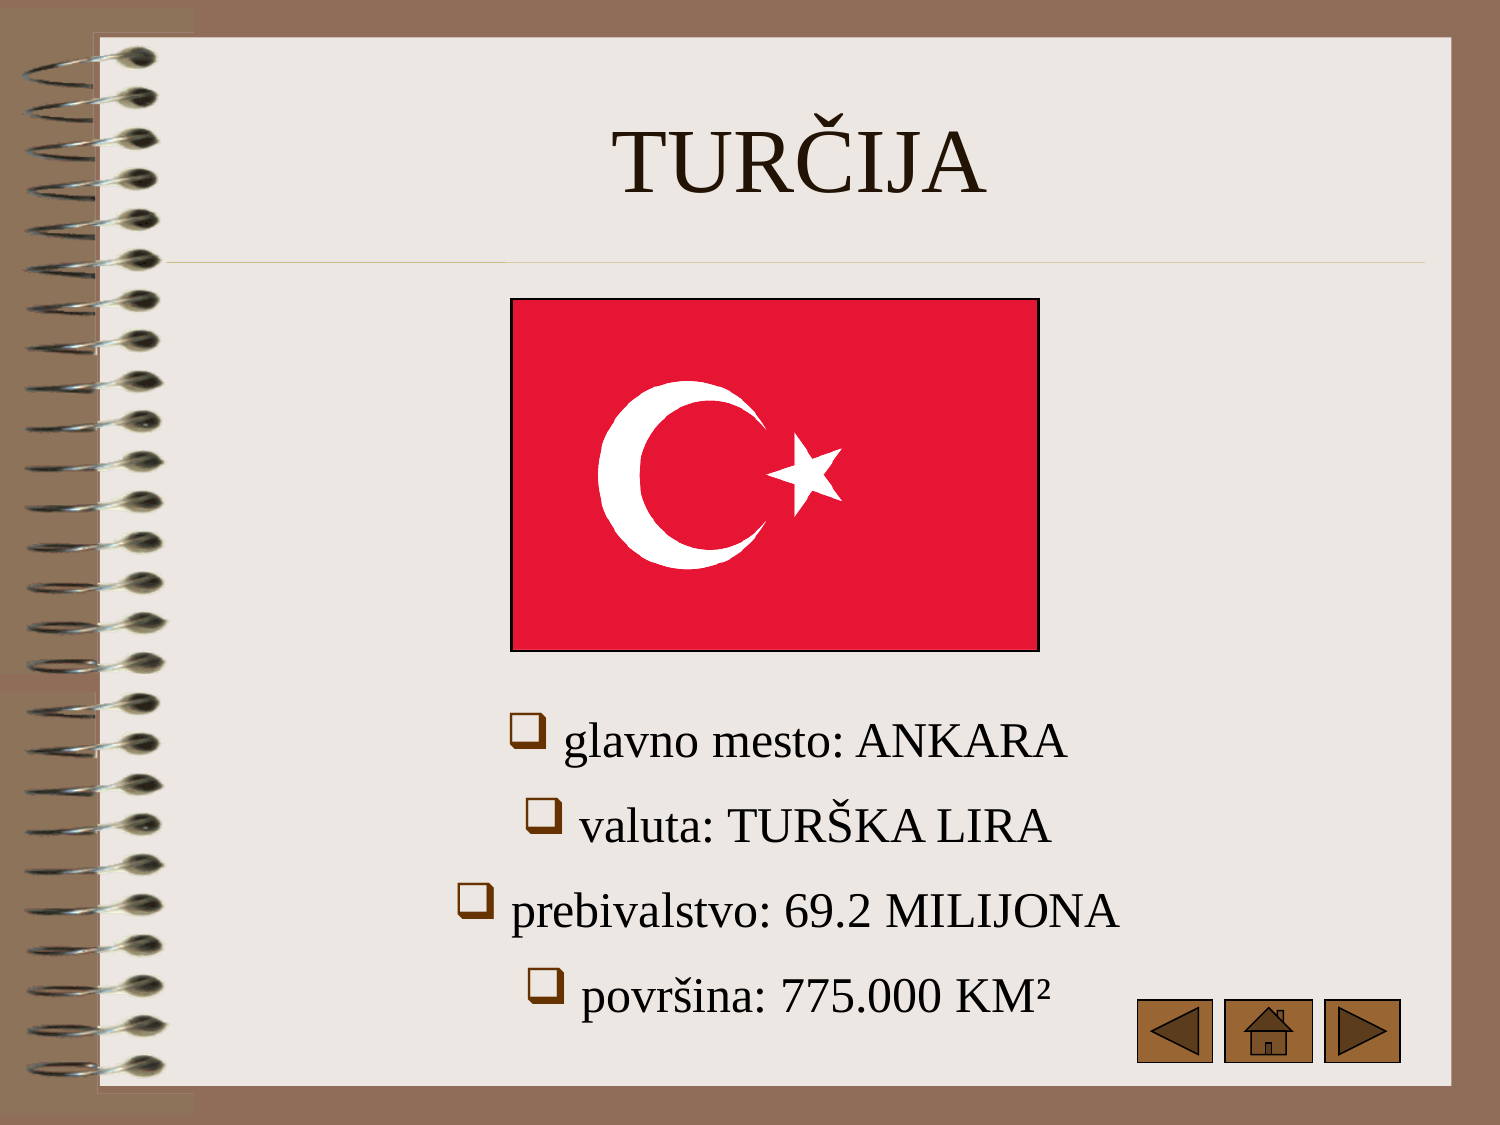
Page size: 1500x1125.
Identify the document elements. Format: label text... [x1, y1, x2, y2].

text_box [1137, 999, 1213, 1063]
text_box [1324, 999, 1400, 1063]
picture [512, 299, 1038, 650]
picture [0, 692, 194, 1115]
title TURČIJA [174, 62, 1425, 250]
text_box glavno mesto: ANKARA valuta: TURŠKA LIRA prebivalstvo: 69.2 MILIJONA površina: 775.000 KM² [437, 699, 1138, 1030]
picture [0, 8, 194, 674]
text_box [1224, 999, 1313, 1063]
